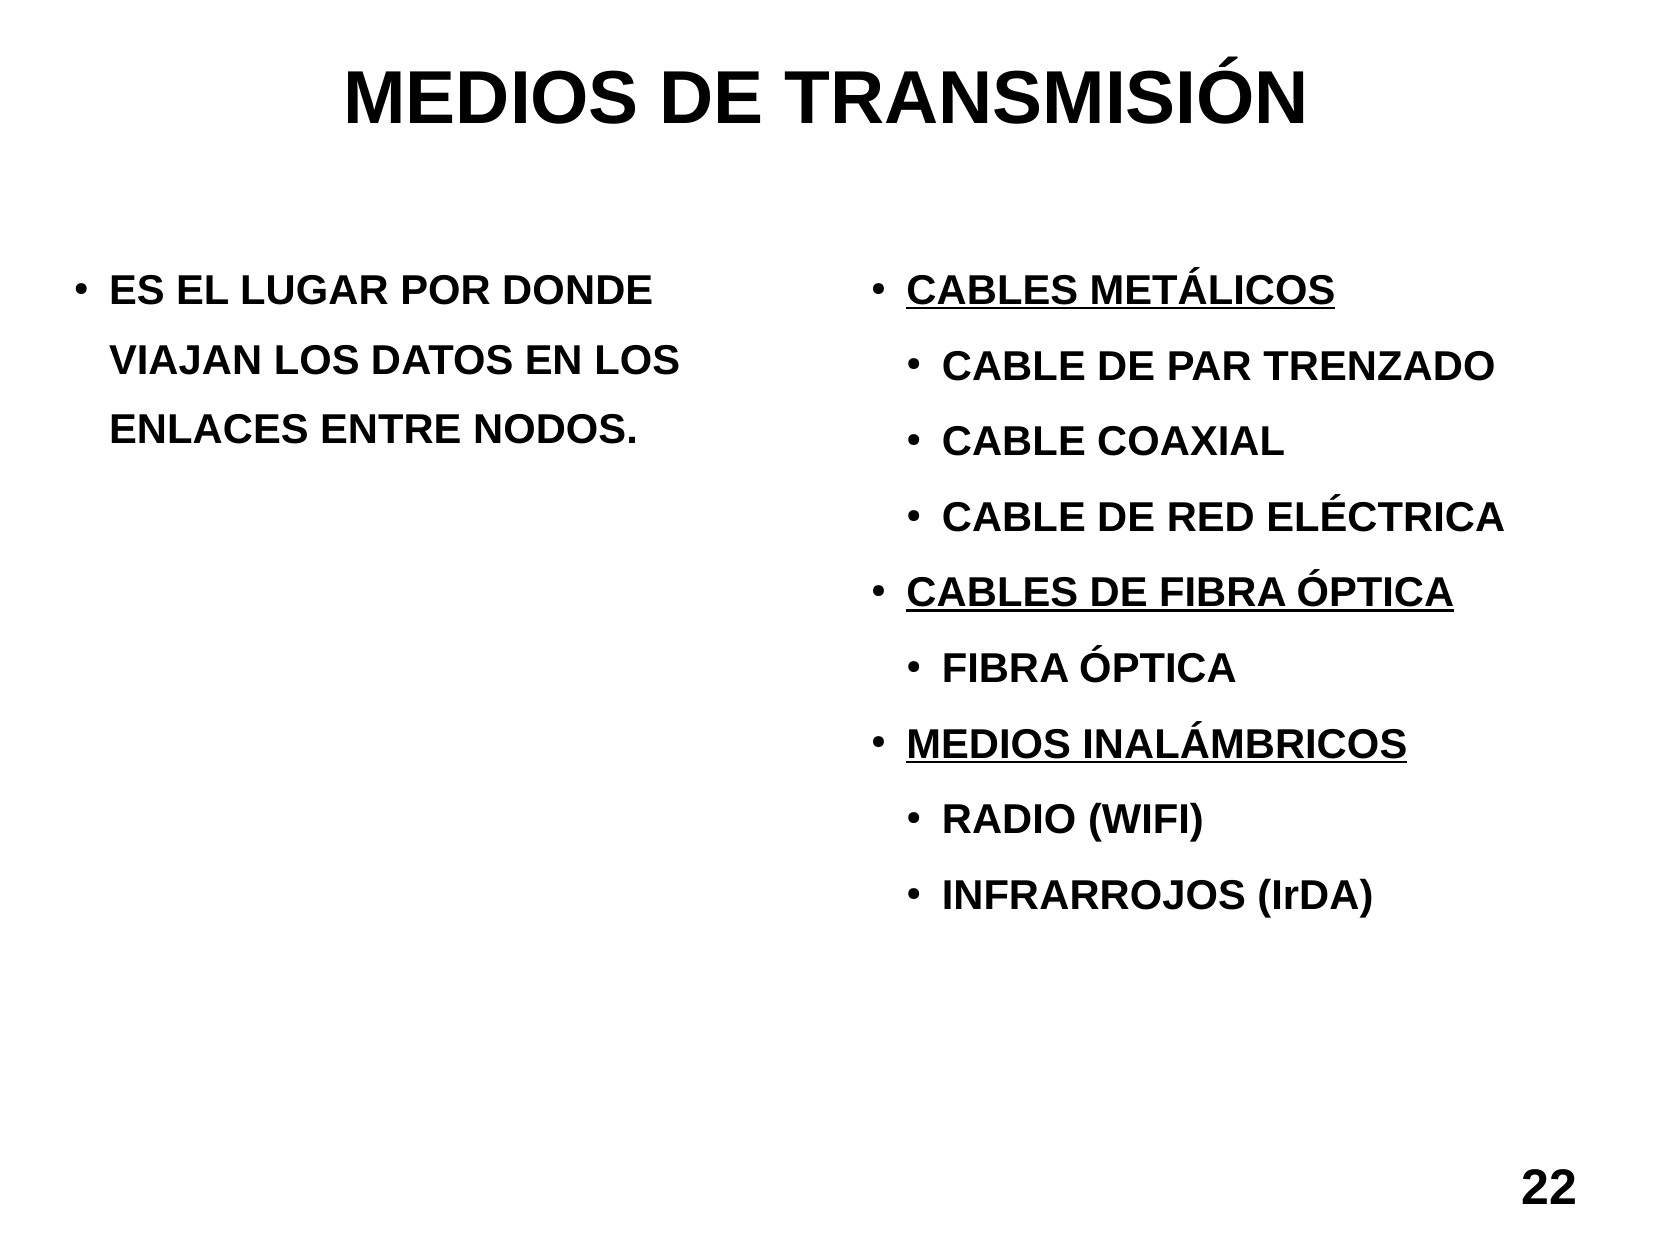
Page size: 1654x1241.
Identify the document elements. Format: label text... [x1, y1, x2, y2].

title MEDIOS DE TRANSMISIÓN [82, 23, 1571, 172]
text_box ES EL LUGAR POR DONDE VIAJAN LOS DATOS EN LOS ENLACES ENTRE NODOS. [59, 236, 798, 1123]
text_box <número> [1506, 1151, 1654, 1223]
text_box CABLES METÁLICOS CABLE DE PAR TRENZADO CABLE COAXIAL CABLE DE RED ELÉCTRICA CABLES DE FIBRA ÓPTICA FIBRA ÓPTICA MEDIOS INALÁMBRICOS RADIO (WIFI) INFRARROJOS (IrDA) [856, 236, 1595, 1123]
